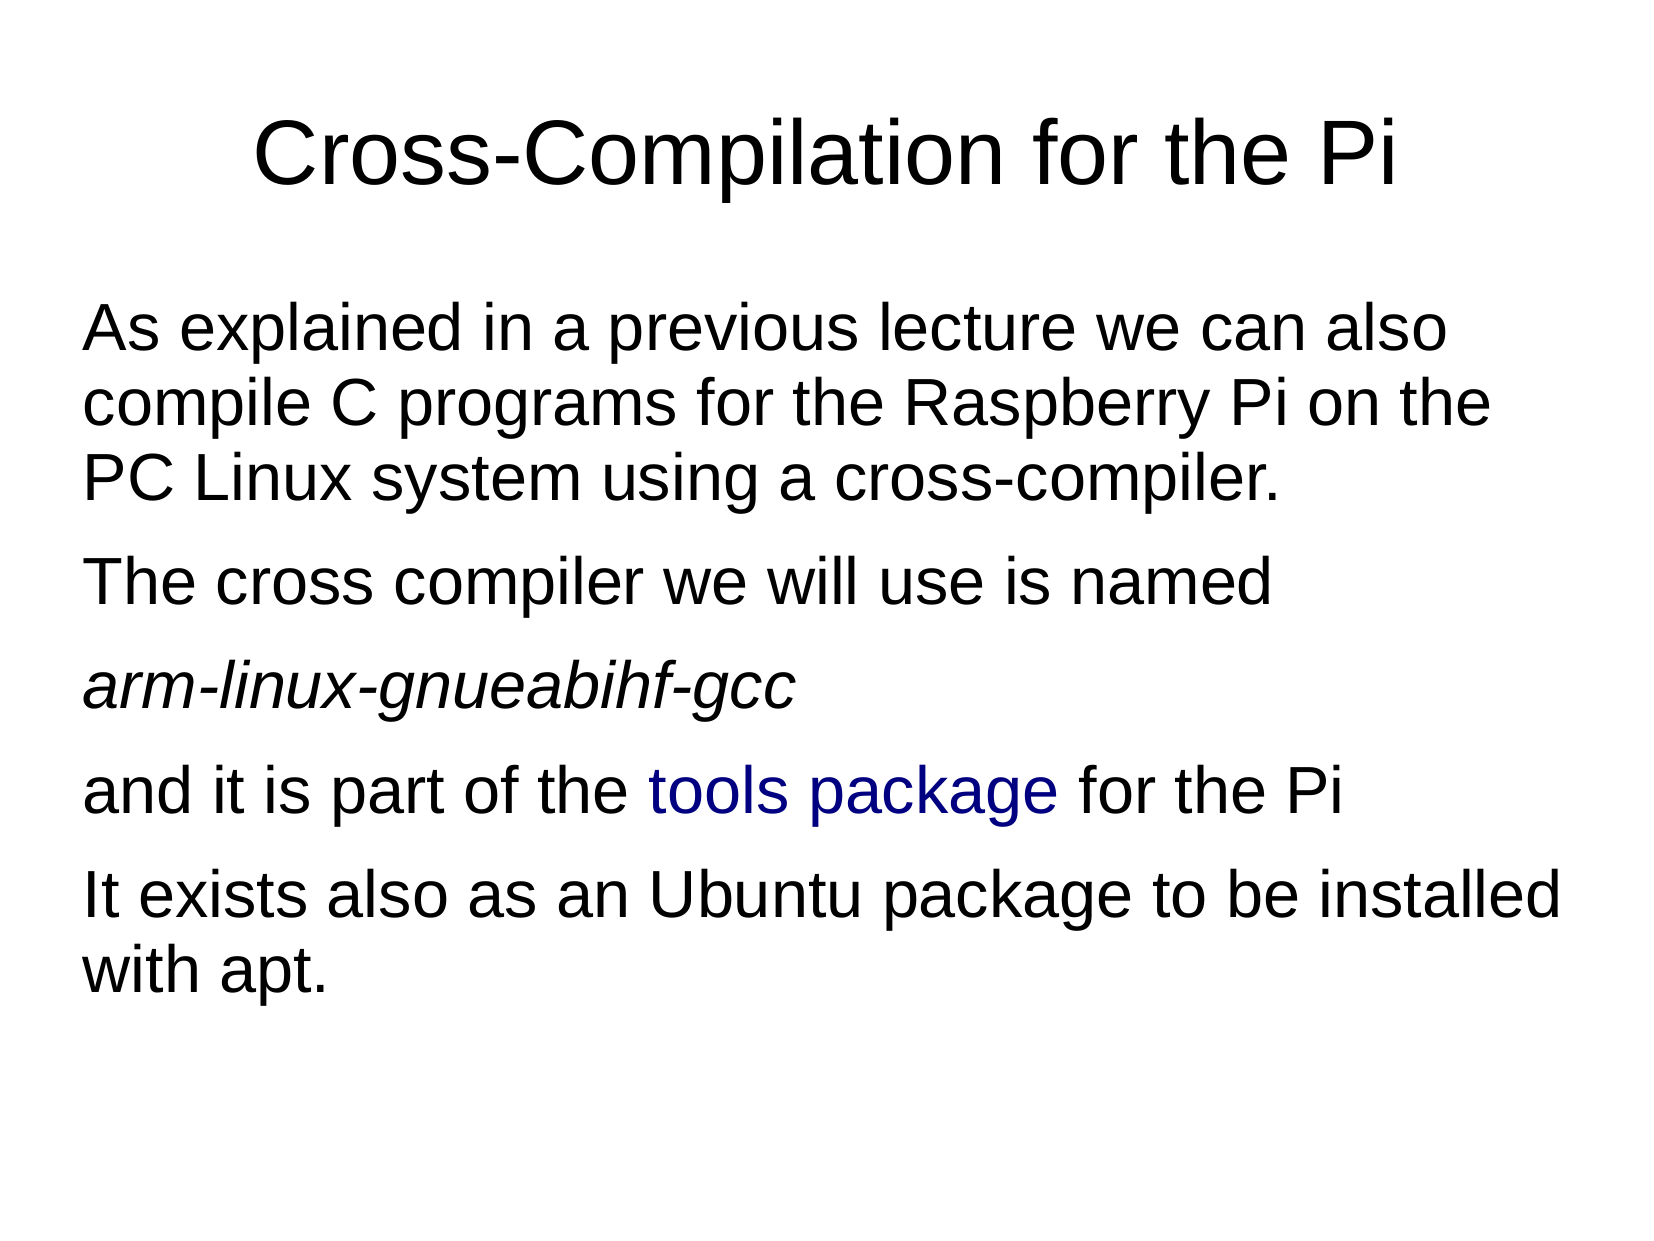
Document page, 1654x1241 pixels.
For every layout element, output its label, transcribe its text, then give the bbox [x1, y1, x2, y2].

list As explained in a previous lecture we can also compile C programs for the Raspberry Pi on the PC Linux system using a cross-compiler. The cross compiler we will use is named arm-linux-gnueabihf-gcc and it is part of the tools package for the Pi It exists also as an Ubuntu package to be installed with apt. [82, 290, 1571, 1010]
title Cross-Compilation for the Pi [82, 49, 1571, 257]
